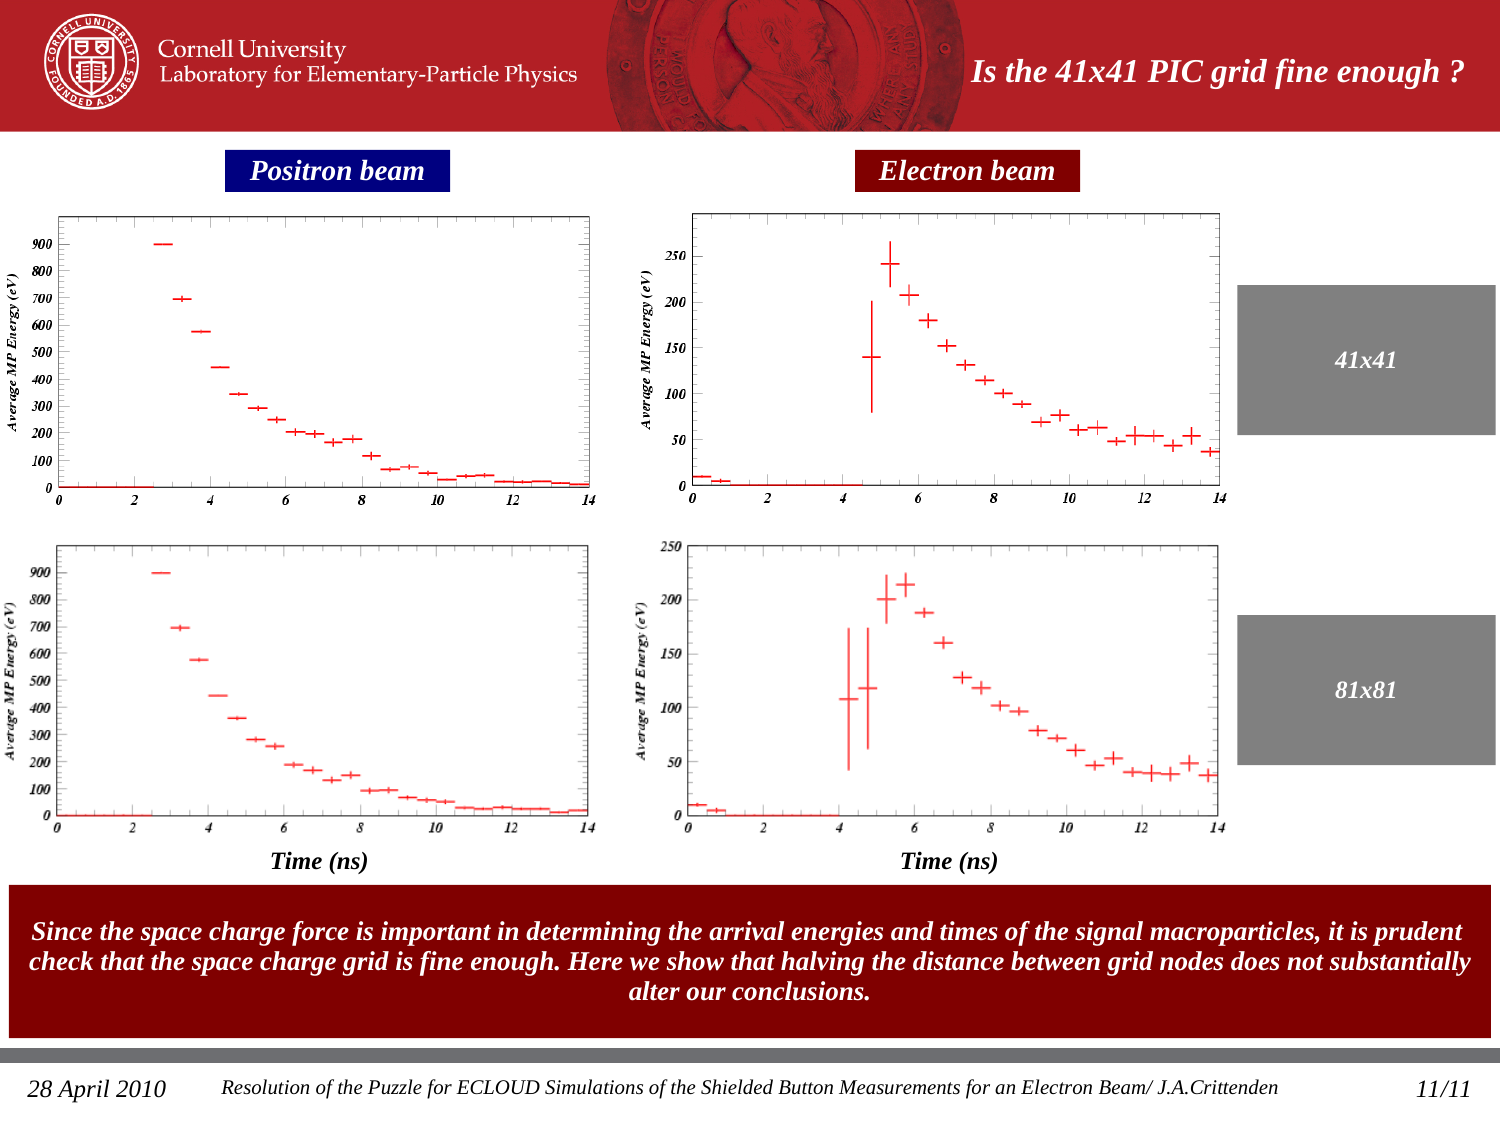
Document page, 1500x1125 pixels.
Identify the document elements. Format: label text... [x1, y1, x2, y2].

picture [0, 539, 601, 841]
picture [630, 539, 1231, 841]
text_box Time (ns) [885, 840, 1036, 883]
picture [0, 0, 1500, 132]
text_box Positron beam [225, 149, 451, 192]
text_box Time (ns) [255, 840, 406, 883]
text_box 41x41 [1237, 285, 1496, 436]
text_box 81x81 [1237, 615, 1496, 766]
picture [630, 209, 1231, 511]
text_box Electron beam [855, 149, 1081, 192]
text_box Since the space charge force is important in determining the arrival energies and times of the signal macroparticles, it is prudent check that the space charge grid is fine enough. Here we show that halving the distance between grid nodes does not substantially alter our conclusions. [8, 884, 1491, 1039]
text_box Is the 41x41 PIC grid fine enough ? [937, 44, 1500, 113]
picture [0, 209, 601, 511]
